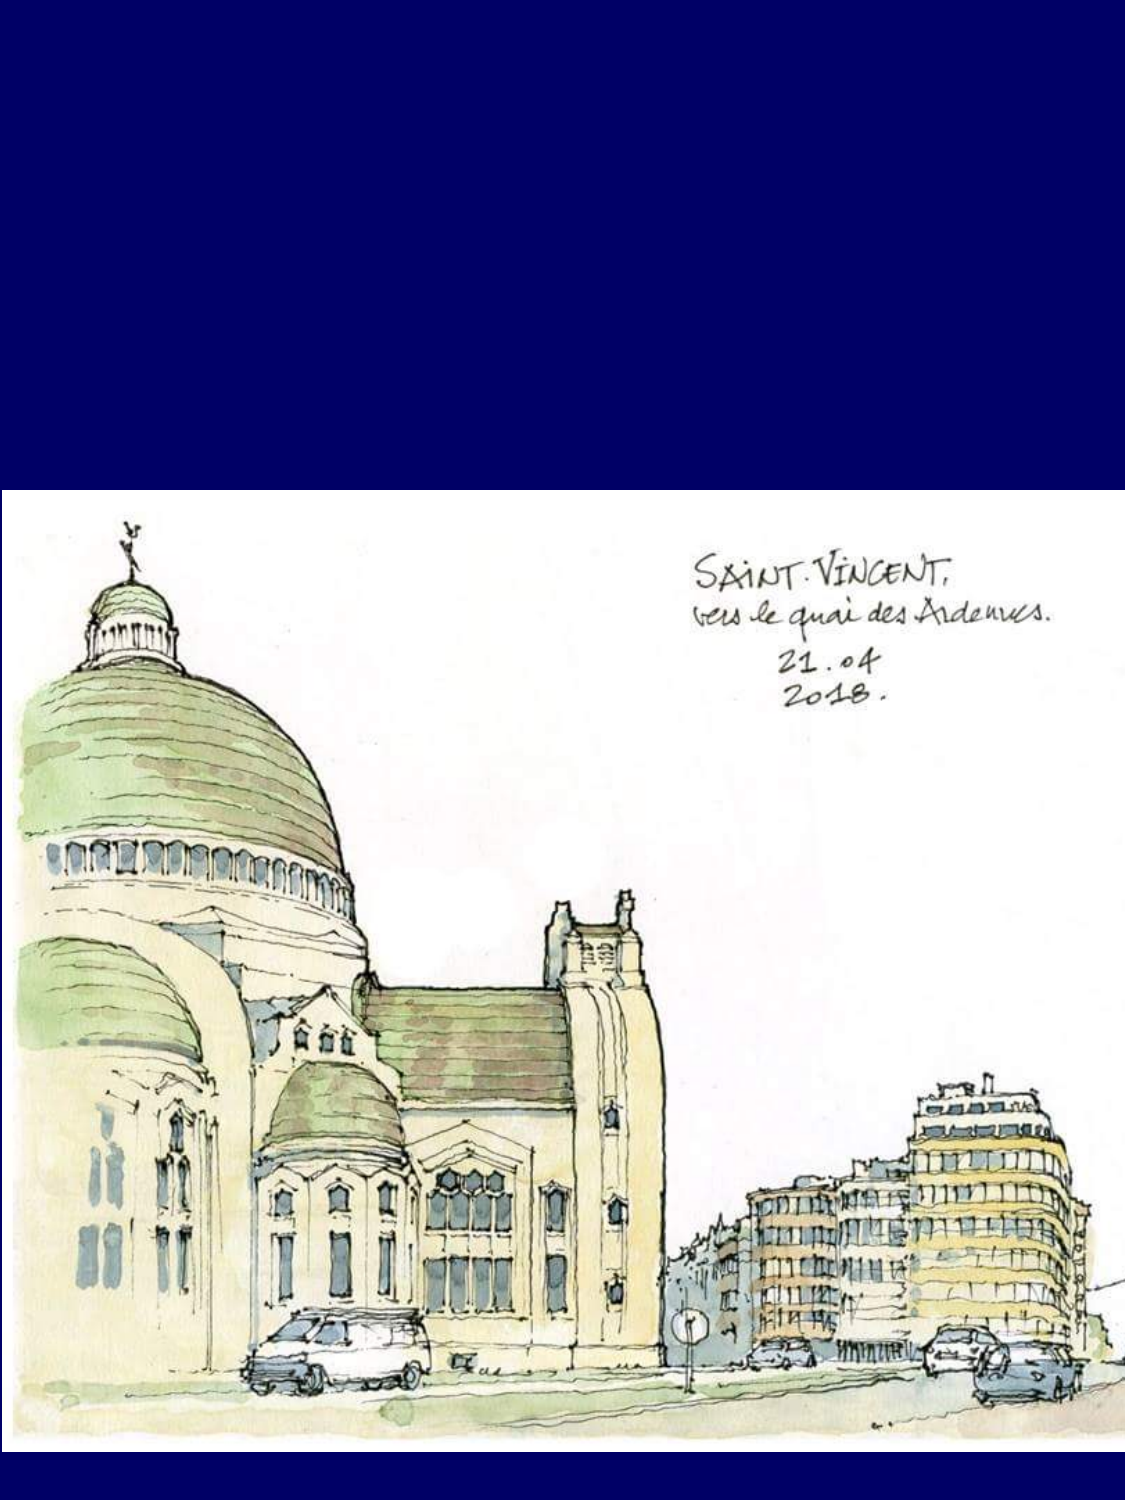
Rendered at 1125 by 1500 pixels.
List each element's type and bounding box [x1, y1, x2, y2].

picture [2, 490, 1125, 1452]
